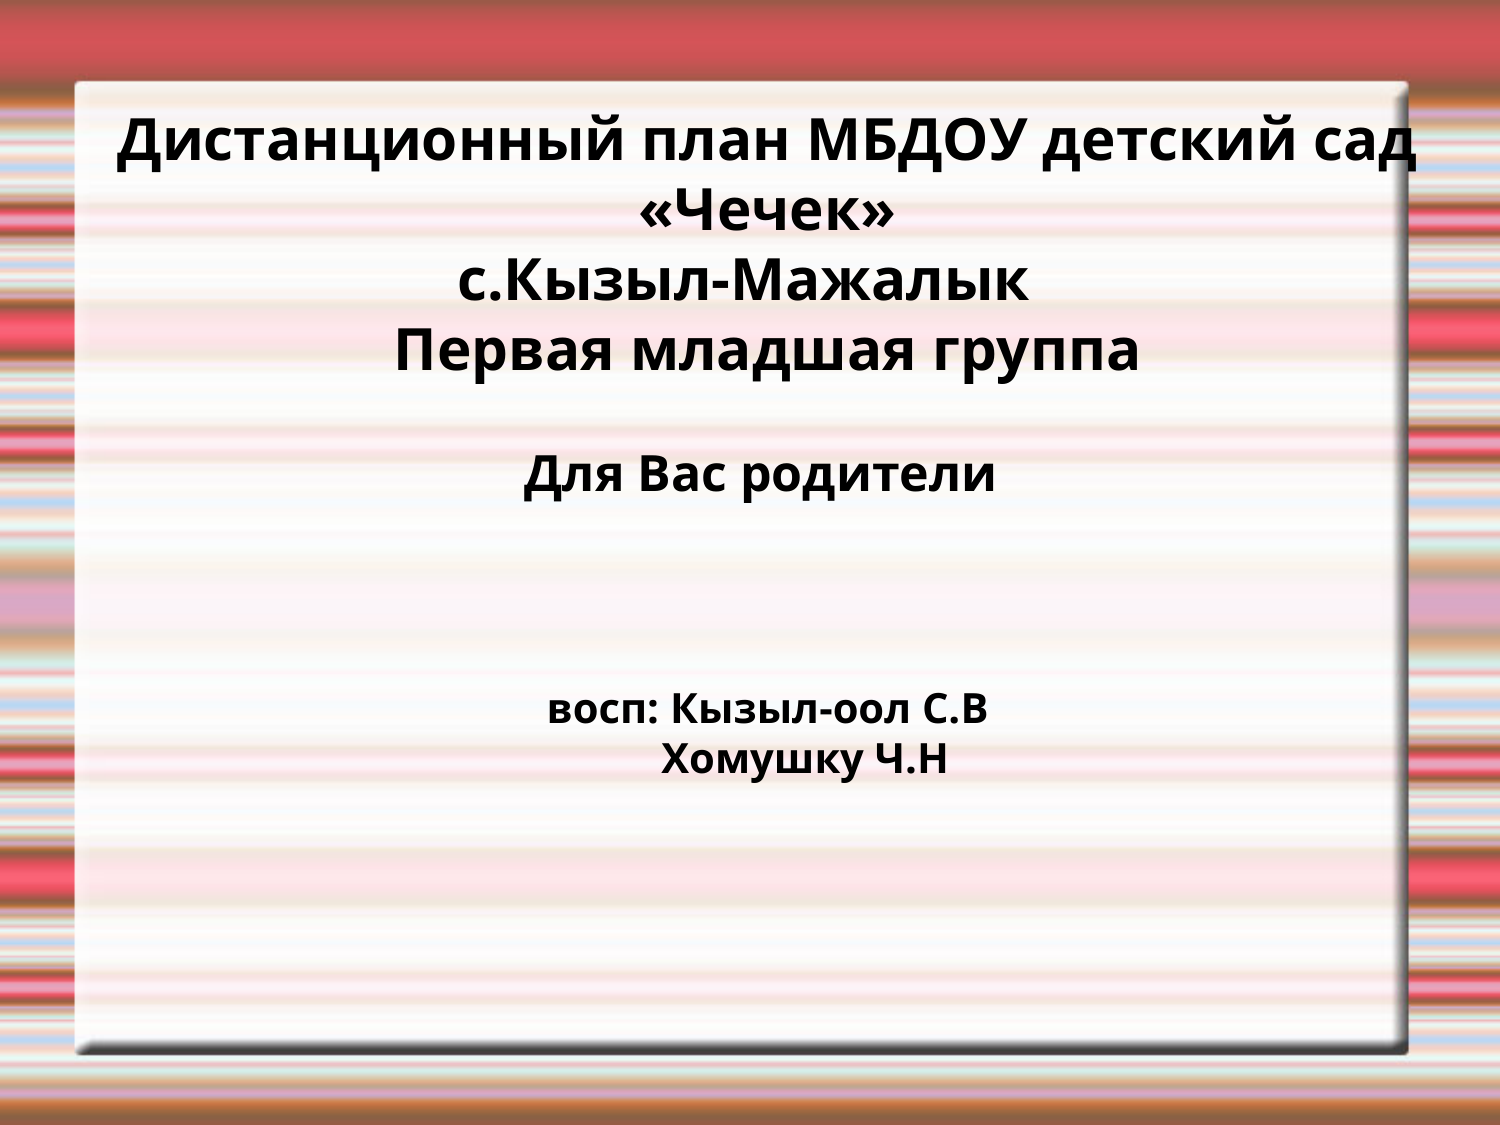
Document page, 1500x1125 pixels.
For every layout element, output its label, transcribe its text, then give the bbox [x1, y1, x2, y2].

title Дистанционный план МБДОУ детский сад «Чечек» с.Кызыл-Мажалык Первая младшая группа Для Вас родители восп: Кызыл-оол С.В Хомушку Ч.Н [58, 94, 1477, 1036]
